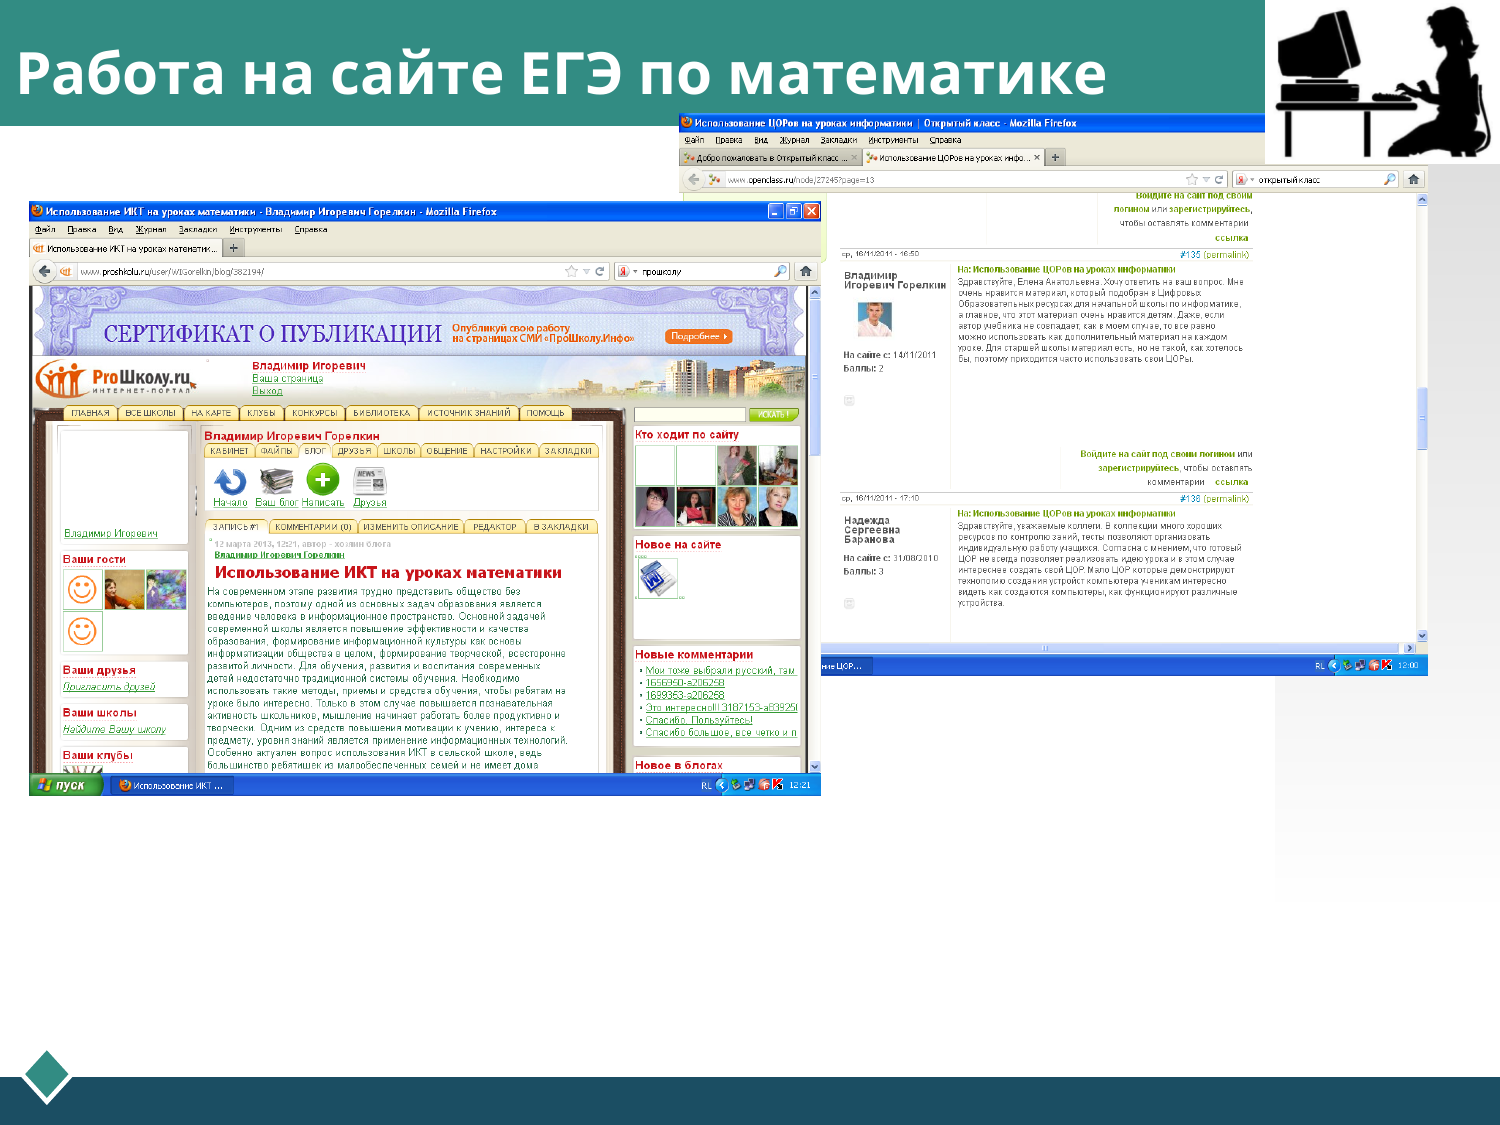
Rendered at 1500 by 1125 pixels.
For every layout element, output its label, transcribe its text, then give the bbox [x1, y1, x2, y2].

picture [29, 0, 1500, 796]
title Работа на сайте ЕГЭ по математике [0, 24, 1265, 118]
